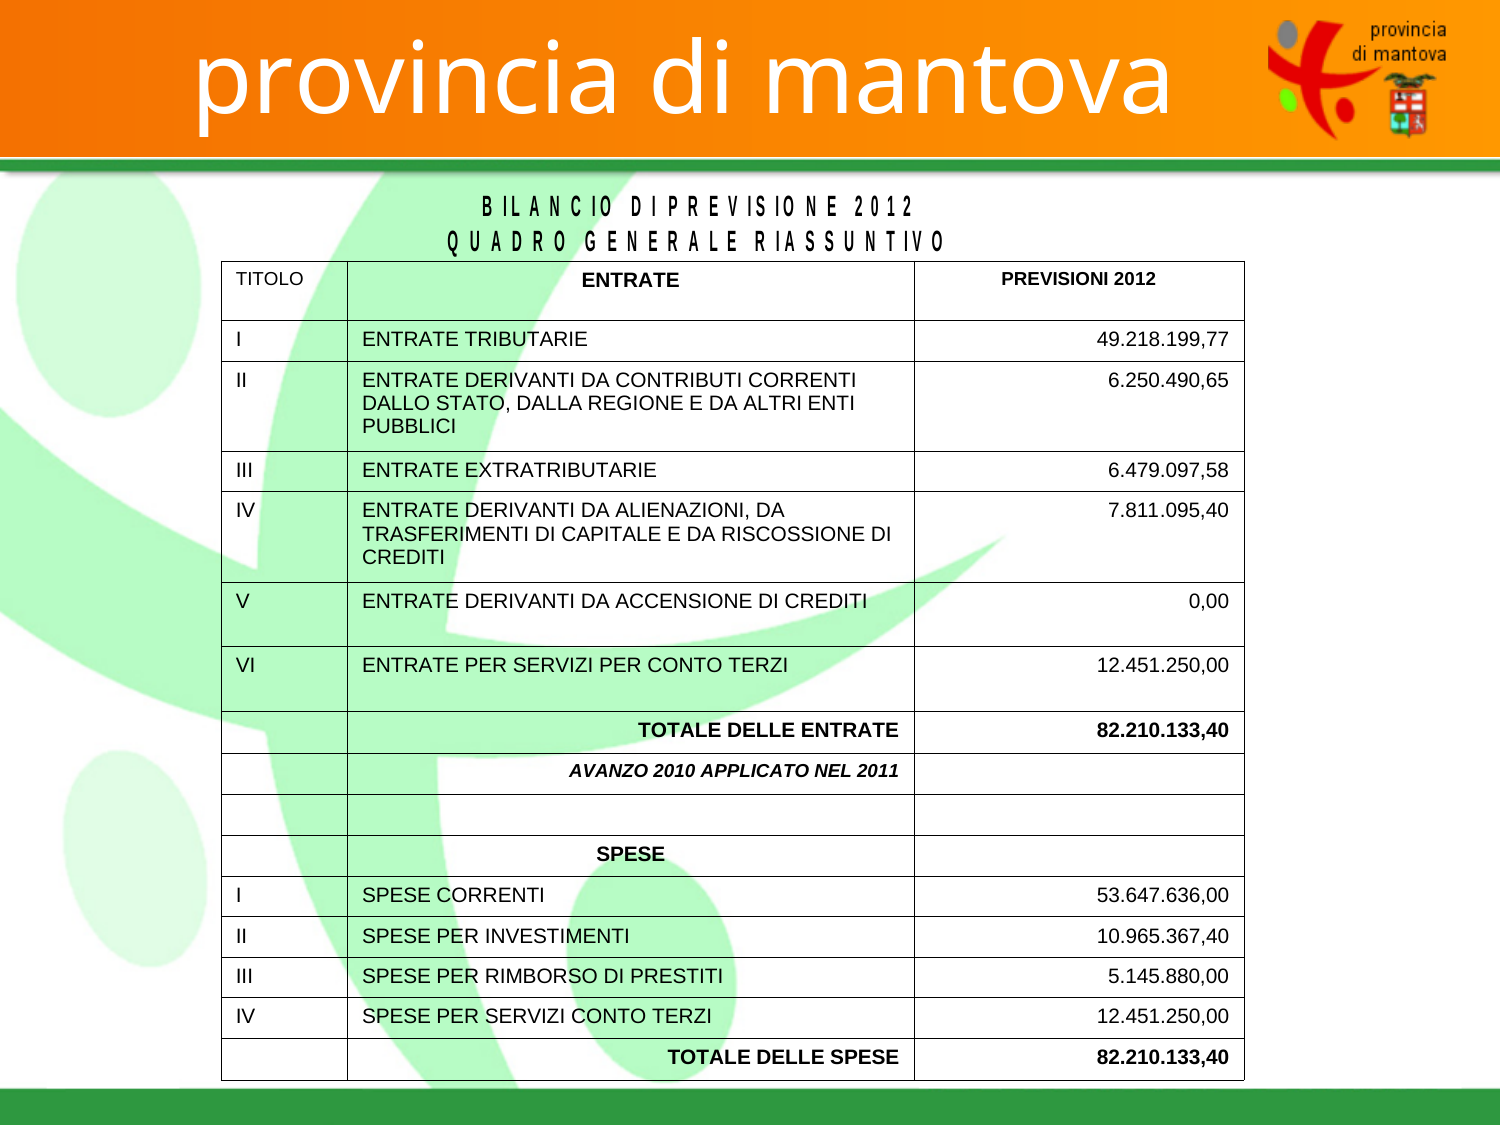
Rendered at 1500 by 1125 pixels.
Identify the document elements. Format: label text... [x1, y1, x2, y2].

table_cell SPESE [348, 836, 914, 876]
table_cell II [222, 362, 347, 451]
table_cell I [222, 321, 347, 361]
table_cell SPESE PER INVESTIMENTI [348, 917, 914, 957]
table_cell V [222, 583, 347, 646]
table_header TITOLO [222, 262, 347, 320]
table_cell [222, 1039, 347, 1080]
table_cell 6.250.490,65 [915, 362, 1244, 451]
table_cell [222, 754, 347, 794]
table_cell [915, 754, 1244, 794]
picture [1267, 15, 1452, 142]
table_cell [915, 795, 1244, 835]
table_cell 82.210.133,40 [915, 1039, 1244, 1080]
table_cell III [222, 452, 347, 491]
table_cell II [222, 917, 347, 957]
table_cell 10.965.367,40 [915, 917, 1244, 957]
table_cell [222, 712, 347, 753]
table_cell [222, 795, 347, 835]
table_cell SPESE CORRENTI [348, 877, 914, 916]
table_cell ENTRATE EXTRATRIBUTARIE [348, 452, 914, 491]
table_cell TOTALE DELLE SPESE [348, 1039, 914, 1080]
table_cell III [222, 958, 347, 997]
table_cell 82.210.133,40 [915, 712, 1244, 753]
table_cell IV [222, 998, 347, 1038]
table_cell ENTRATE DERIVANTI DA ALIENAZIONI, DA TRASFERIMENTI DI CAPITALE E DA RISCOSSIONE DI CREDITI [348, 492, 914, 582]
table_cell 12.451.250,00 [915, 647, 1244, 711]
table_cell [915, 836, 1244, 876]
table_cell TOTALE DELLE ENTRATE [348, 712, 914, 753]
table_cell 5.145.880,00 [915, 958, 1244, 997]
table_cell 49.218.199,77 [915, 321, 1244, 361]
table_cell SPESE PER RIMBORSO DI PRESTITI [348, 958, 914, 997]
table_cell 7.811.095,40 [915, 492, 1244, 582]
table_cell ENTRATE PER SERVIZI PER CONTO TERZI [348, 647, 914, 711]
table_cell [222, 836, 347, 876]
table_cell VI [222, 647, 347, 711]
table_cell 53.647.636,00 [915, 877, 1244, 916]
table_cell ENTRATE DERIVANTI DA ACCENSIONE DI CREDITI [348, 583, 914, 646]
picture [0, 157, 1500, 1125]
table_cell ENTRATE DERIVANTI DA CONTRIBUTI CORRENTI DALLO STATO, DALLA REGIONE E DA ALTRI ENTI PUBBLICI [348, 362, 914, 451]
table_cell ENTRATE TRIBUTARIE [348, 321, 914, 361]
table_cell 12.451.250,00 [915, 998, 1244, 1038]
table_header PREVISIONI 2012 [915, 262, 1244, 320]
table_header ENTRATE [348, 262, 914, 320]
table_cell IV [222, 492, 347, 582]
table_cell AVANZO 2010 APPLICATO NEL 2011 [348, 754, 914, 794]
table_cell 0,00 [915, 583, 1244, 646]
text_box provincia di mantova [176, 5, 1205, 142]
table_cell SPESE PER SERVIZI CONTO TERZI [348, 998, 914, 1038]
table_cell I [222, 877, 347, 916]
table_cell [348, 795, 914, 835]
table_cell 6.479.097,58 [915, 452, 1244, 491]
